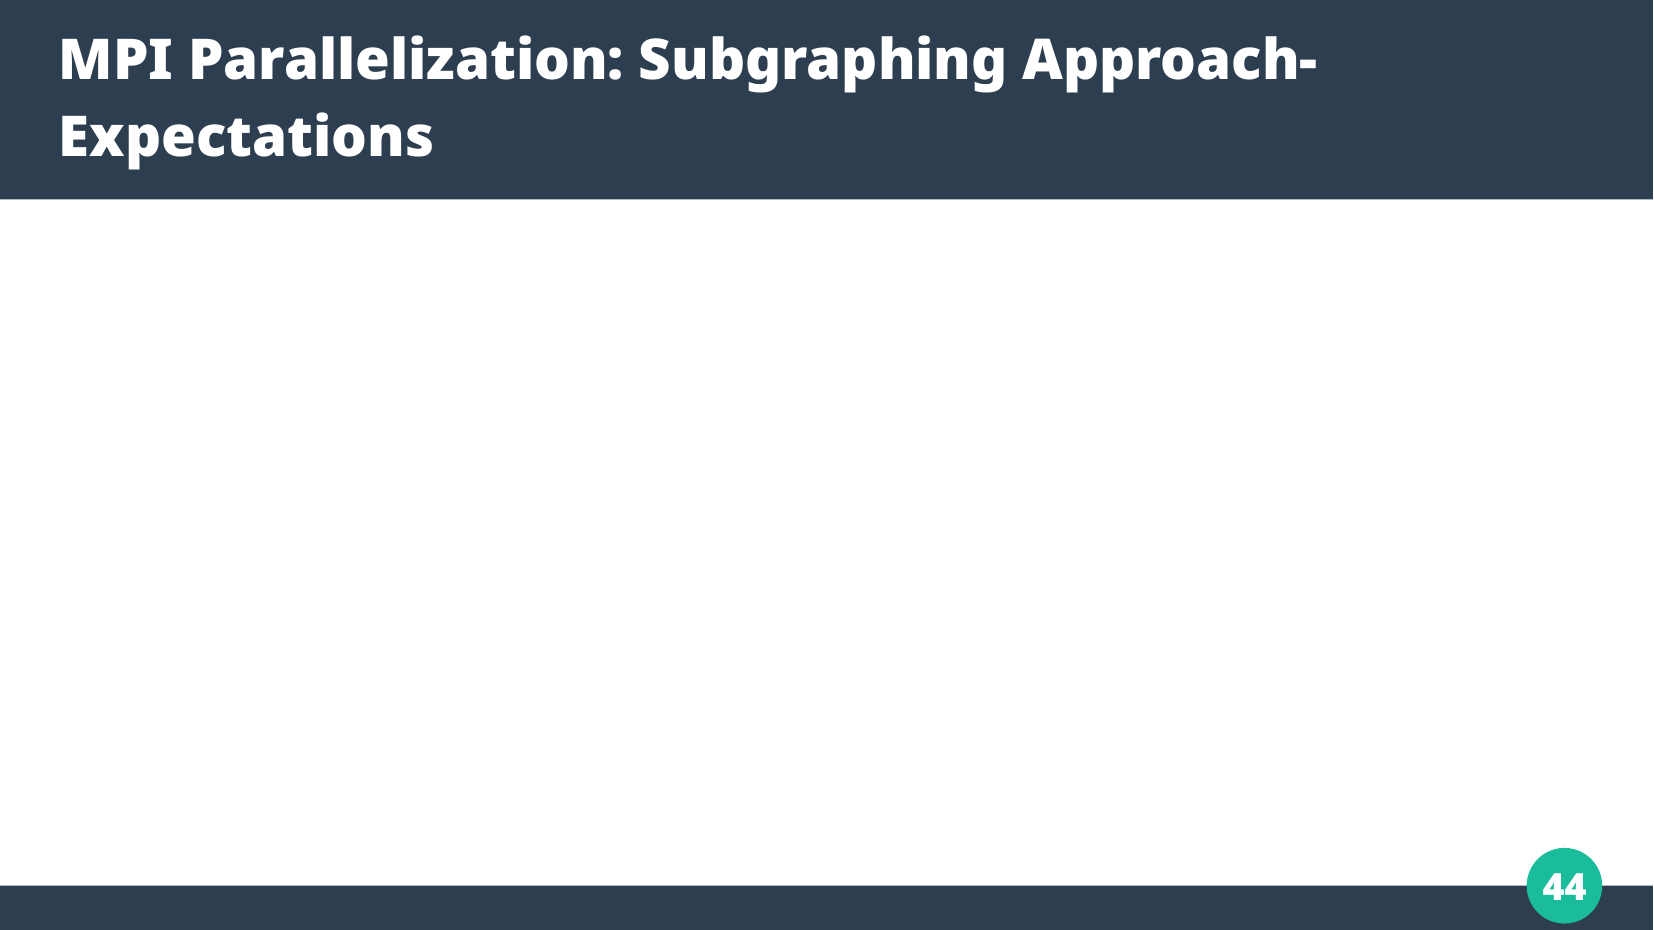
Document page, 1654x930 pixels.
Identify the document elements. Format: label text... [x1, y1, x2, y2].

title MPI Parallelization: Subgraphing Approach- Expectations [58, 36, 1613, 155]
